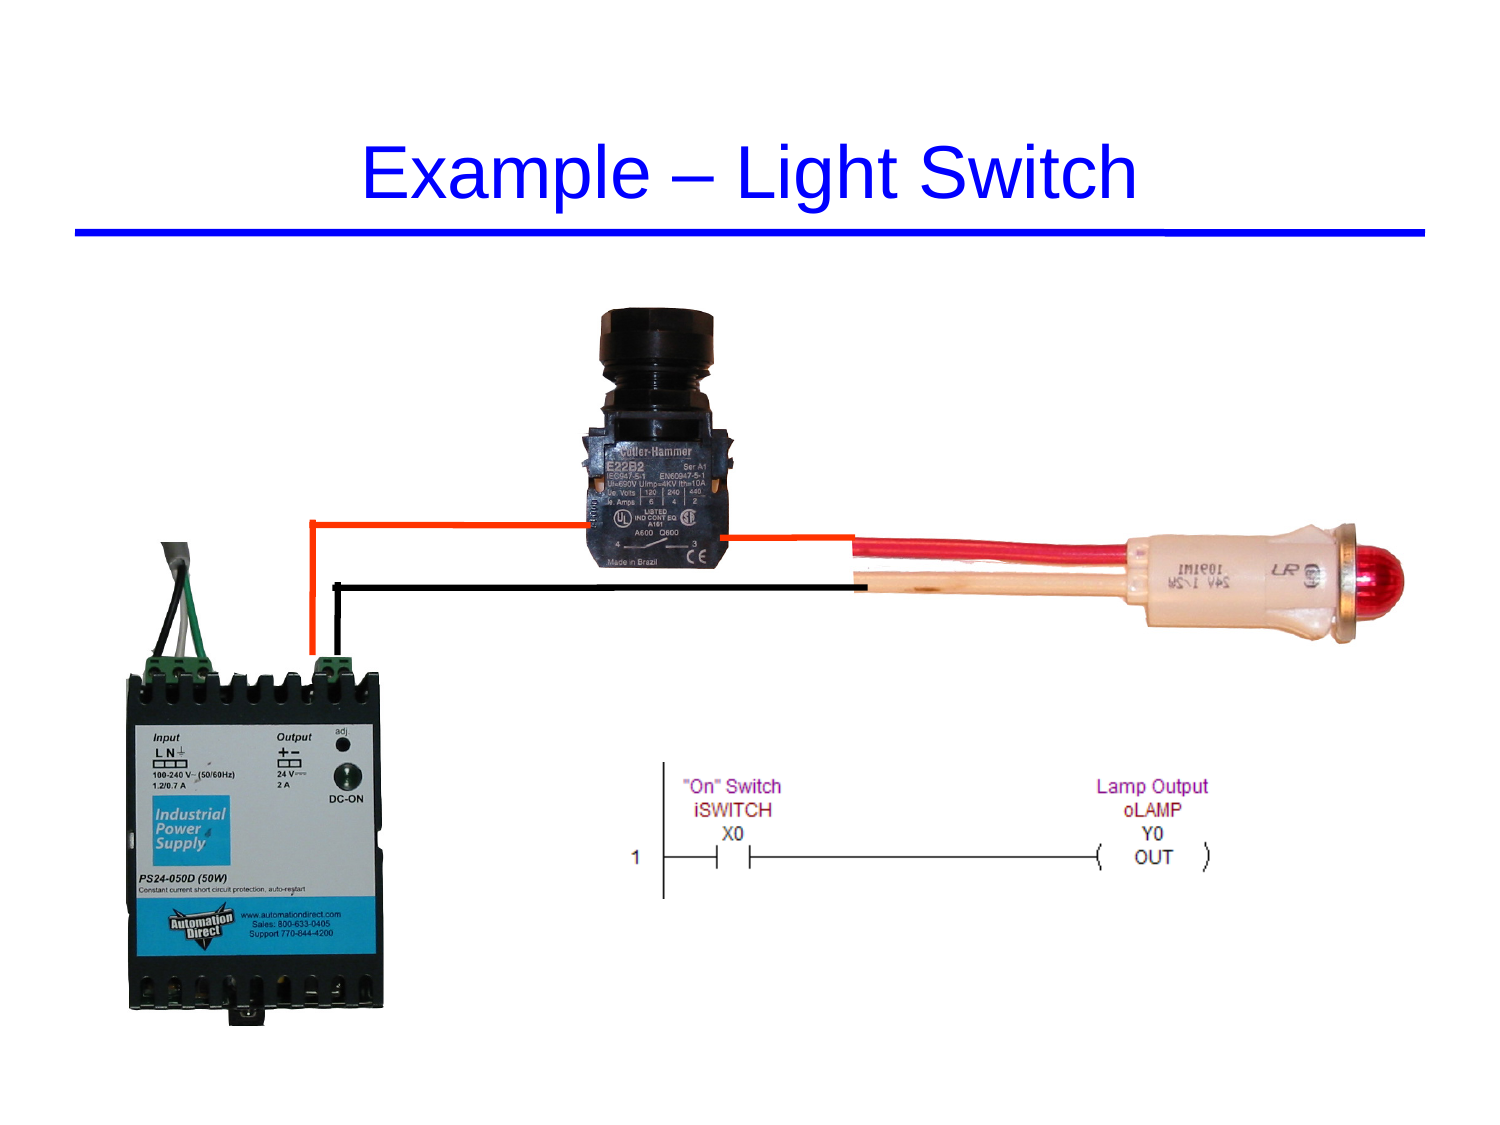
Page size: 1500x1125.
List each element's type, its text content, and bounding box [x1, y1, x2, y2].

title Example – Light Switch [112, 99, 1388, 238]
picture [849, 512, 1406, 649]
picture [87, 524, 421, 1051]
picture [575, 299, 740, 577]
picture [624, 762, 1230, 899]
